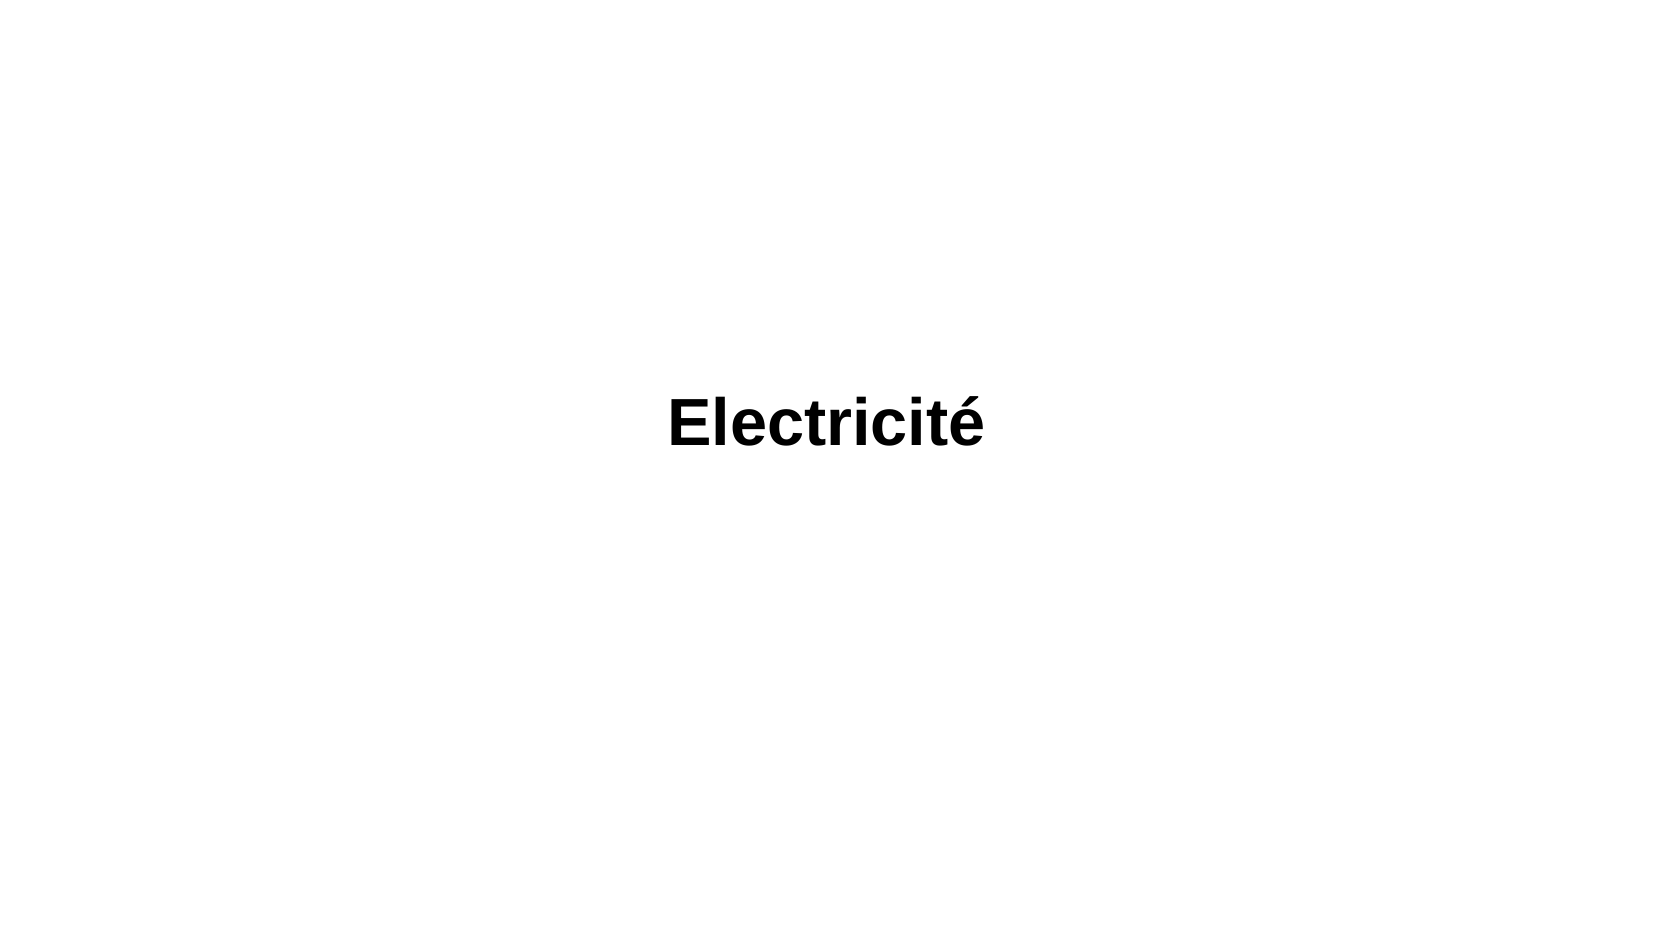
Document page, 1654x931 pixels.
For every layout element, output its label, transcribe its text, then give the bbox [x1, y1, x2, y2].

subtitle Electricité [82, 88, 1571, 758]
